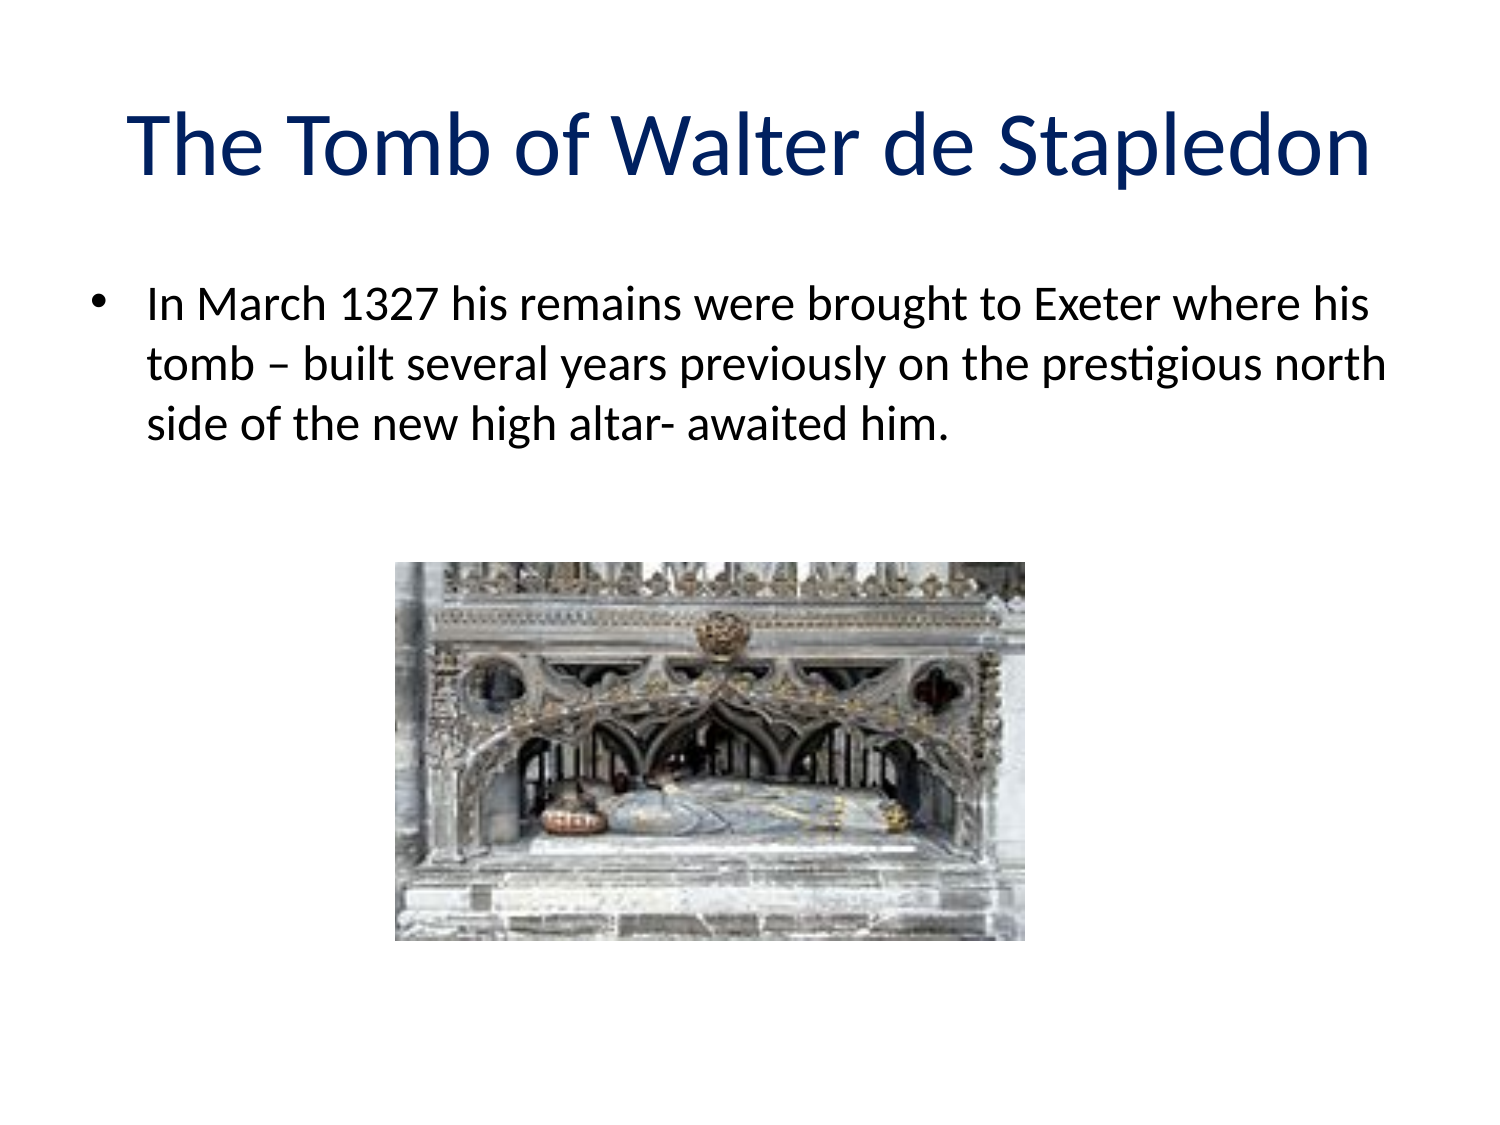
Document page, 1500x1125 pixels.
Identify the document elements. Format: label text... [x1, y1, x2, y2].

title The Tomb of Walter de Stapledon [75, 45, 1425, 233]
list In March 1327 his remains were brought to Exeter where his tomb – built several years previously on the prestigious north side of the new high altar- awaited him. [75, 262, 1425, 1005]
picture [395, 562, 1025, 941]
